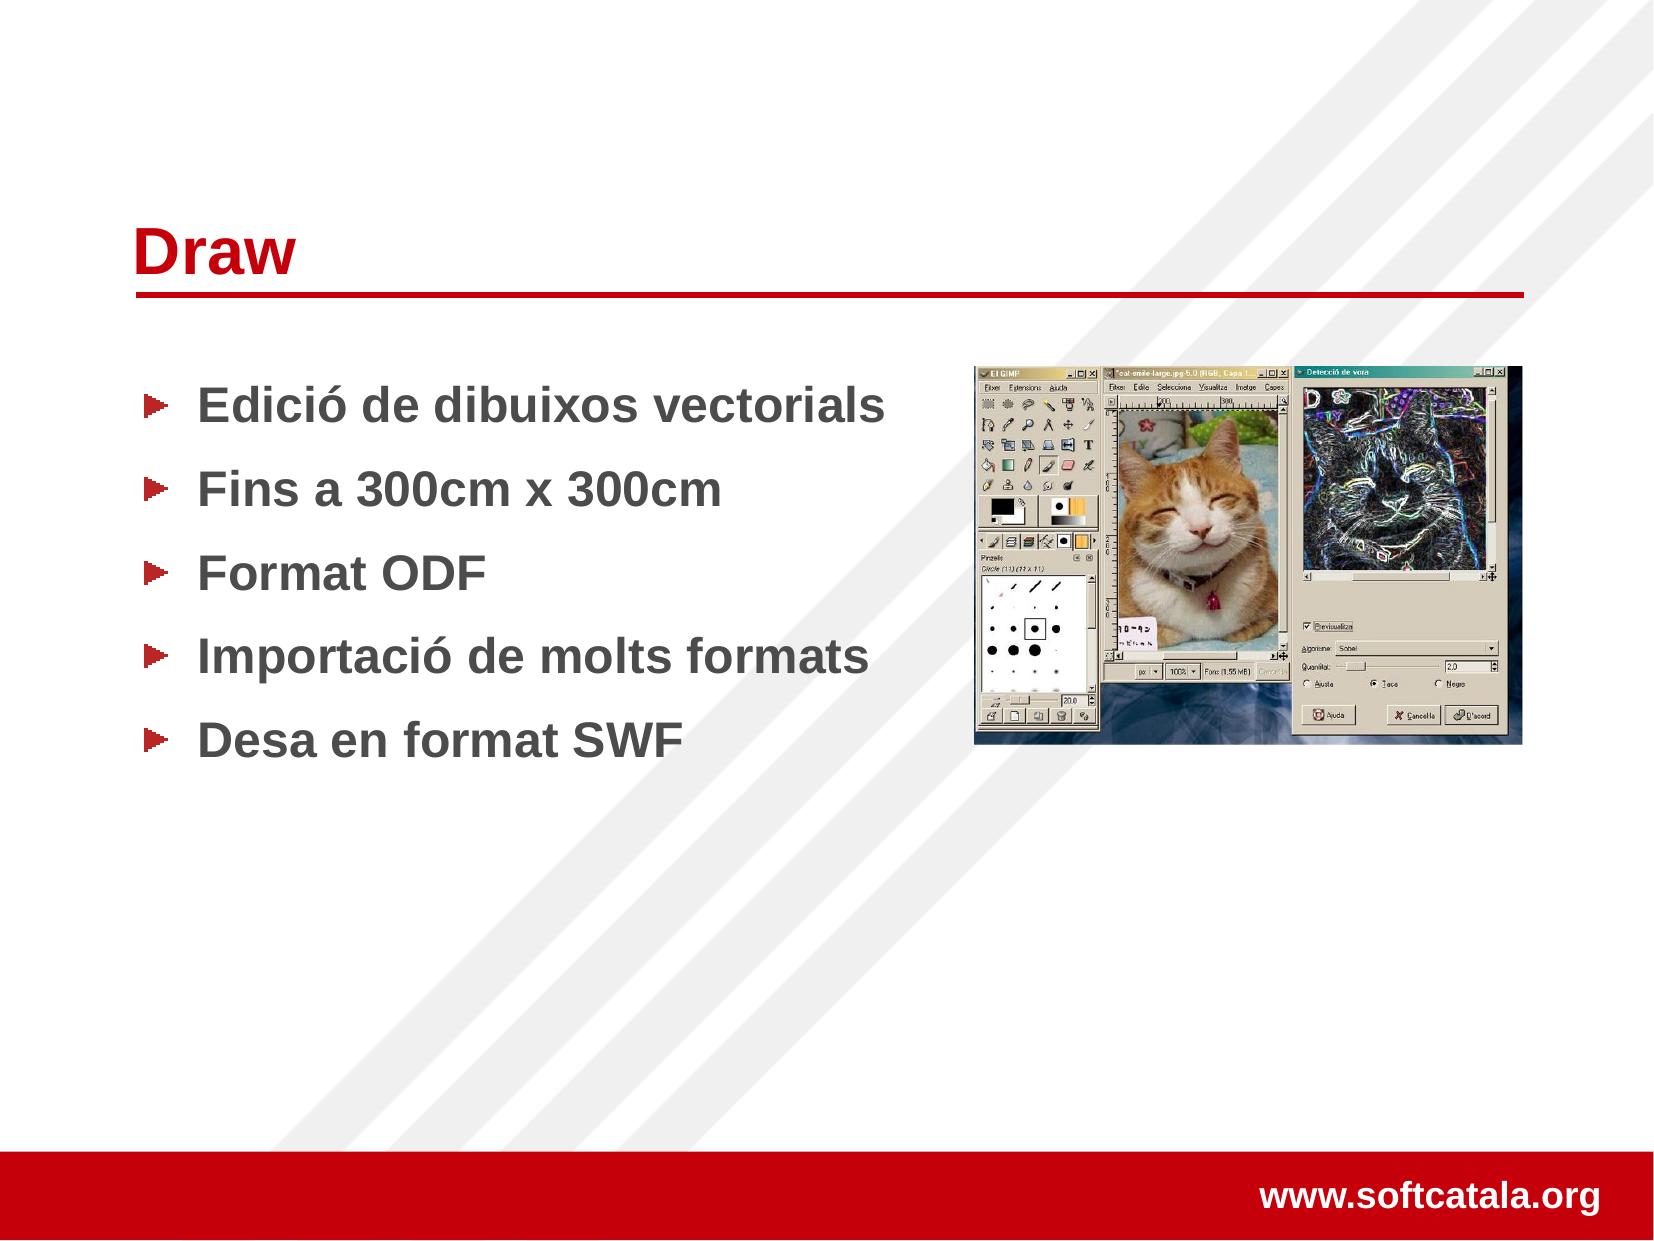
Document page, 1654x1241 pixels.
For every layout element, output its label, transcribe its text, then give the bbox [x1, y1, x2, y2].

picture [0, 0, 1654, 1151]
text_box Edició de dibuixos vectorials Fins a 300cm x 300cm Format ODF Importació de molts formats Desa en format SWF [129, 342, 1548, 748]
text_box www.softcatala.org [0, 1151, 1654, 1241]
text_box Draw [118, 206, 1501, 297]
